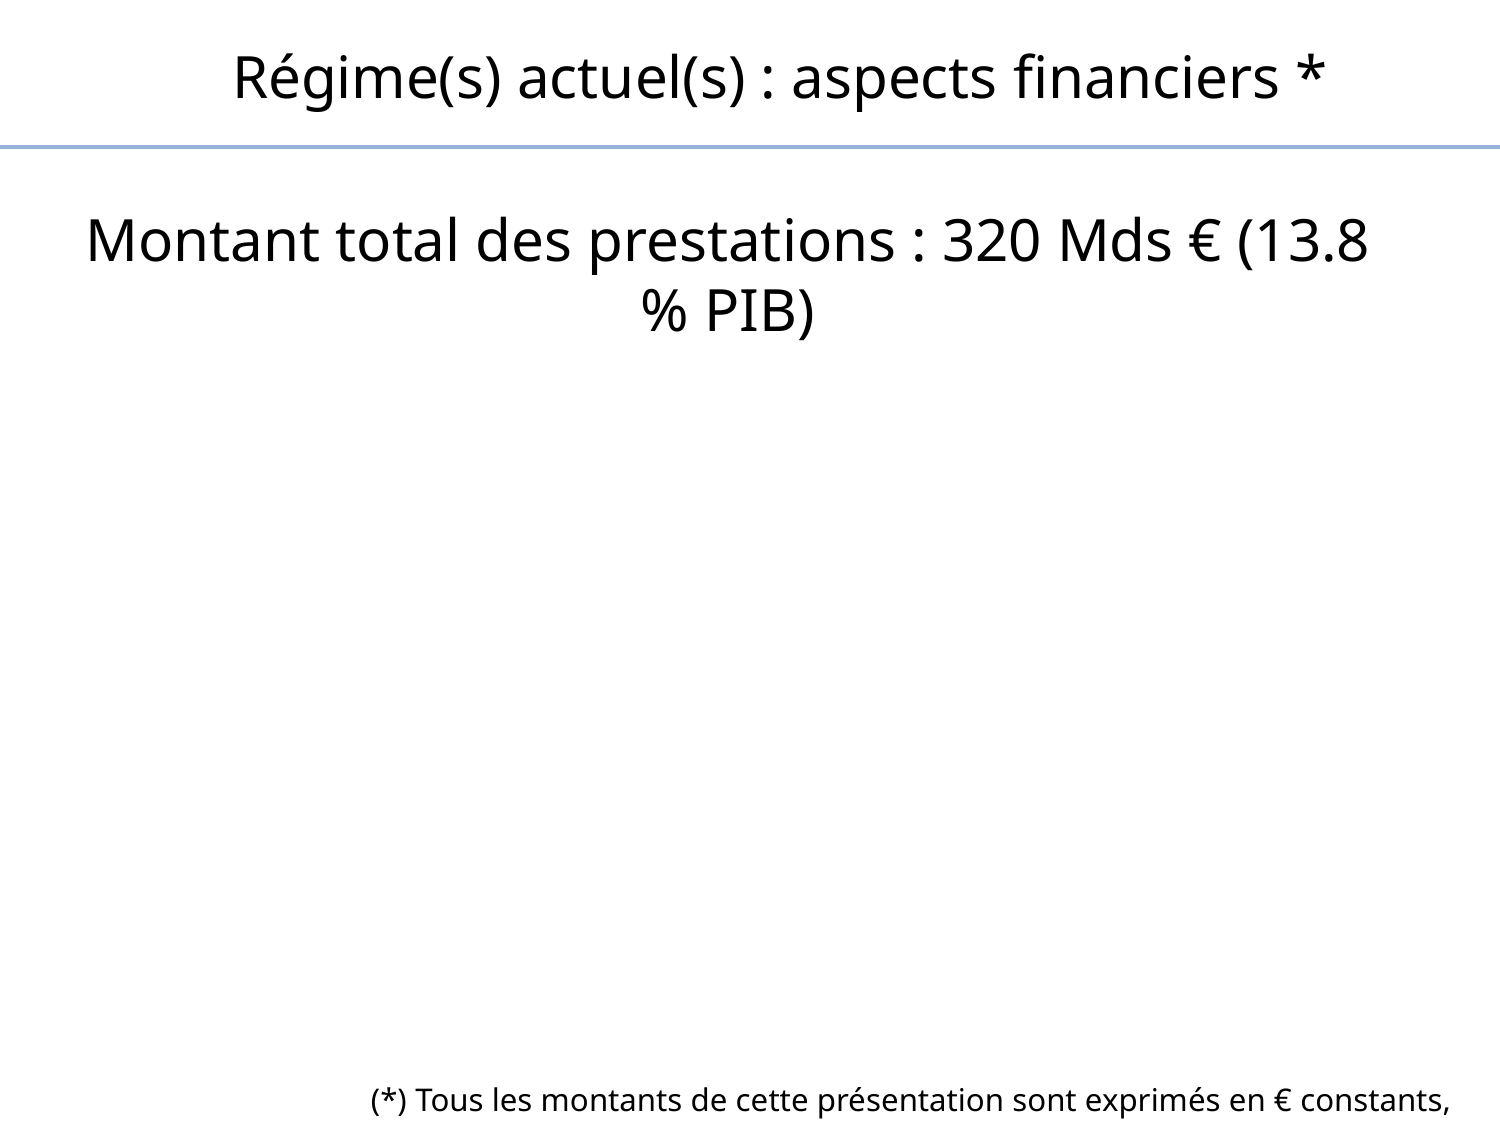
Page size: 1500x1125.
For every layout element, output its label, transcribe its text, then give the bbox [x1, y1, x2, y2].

text_box Régime(s) actuel(s) : aspects financiers * [172, 32, 1403, 118]
text_box (*) Tous les montants de cette présentation sont exprimés en € constants, base 2018-2019 [325, 1073, 1499, 1125]
text_box Montant total des prestations : 320 Mds € (13.8 % PIB) [50, 195, 1406, 351]
